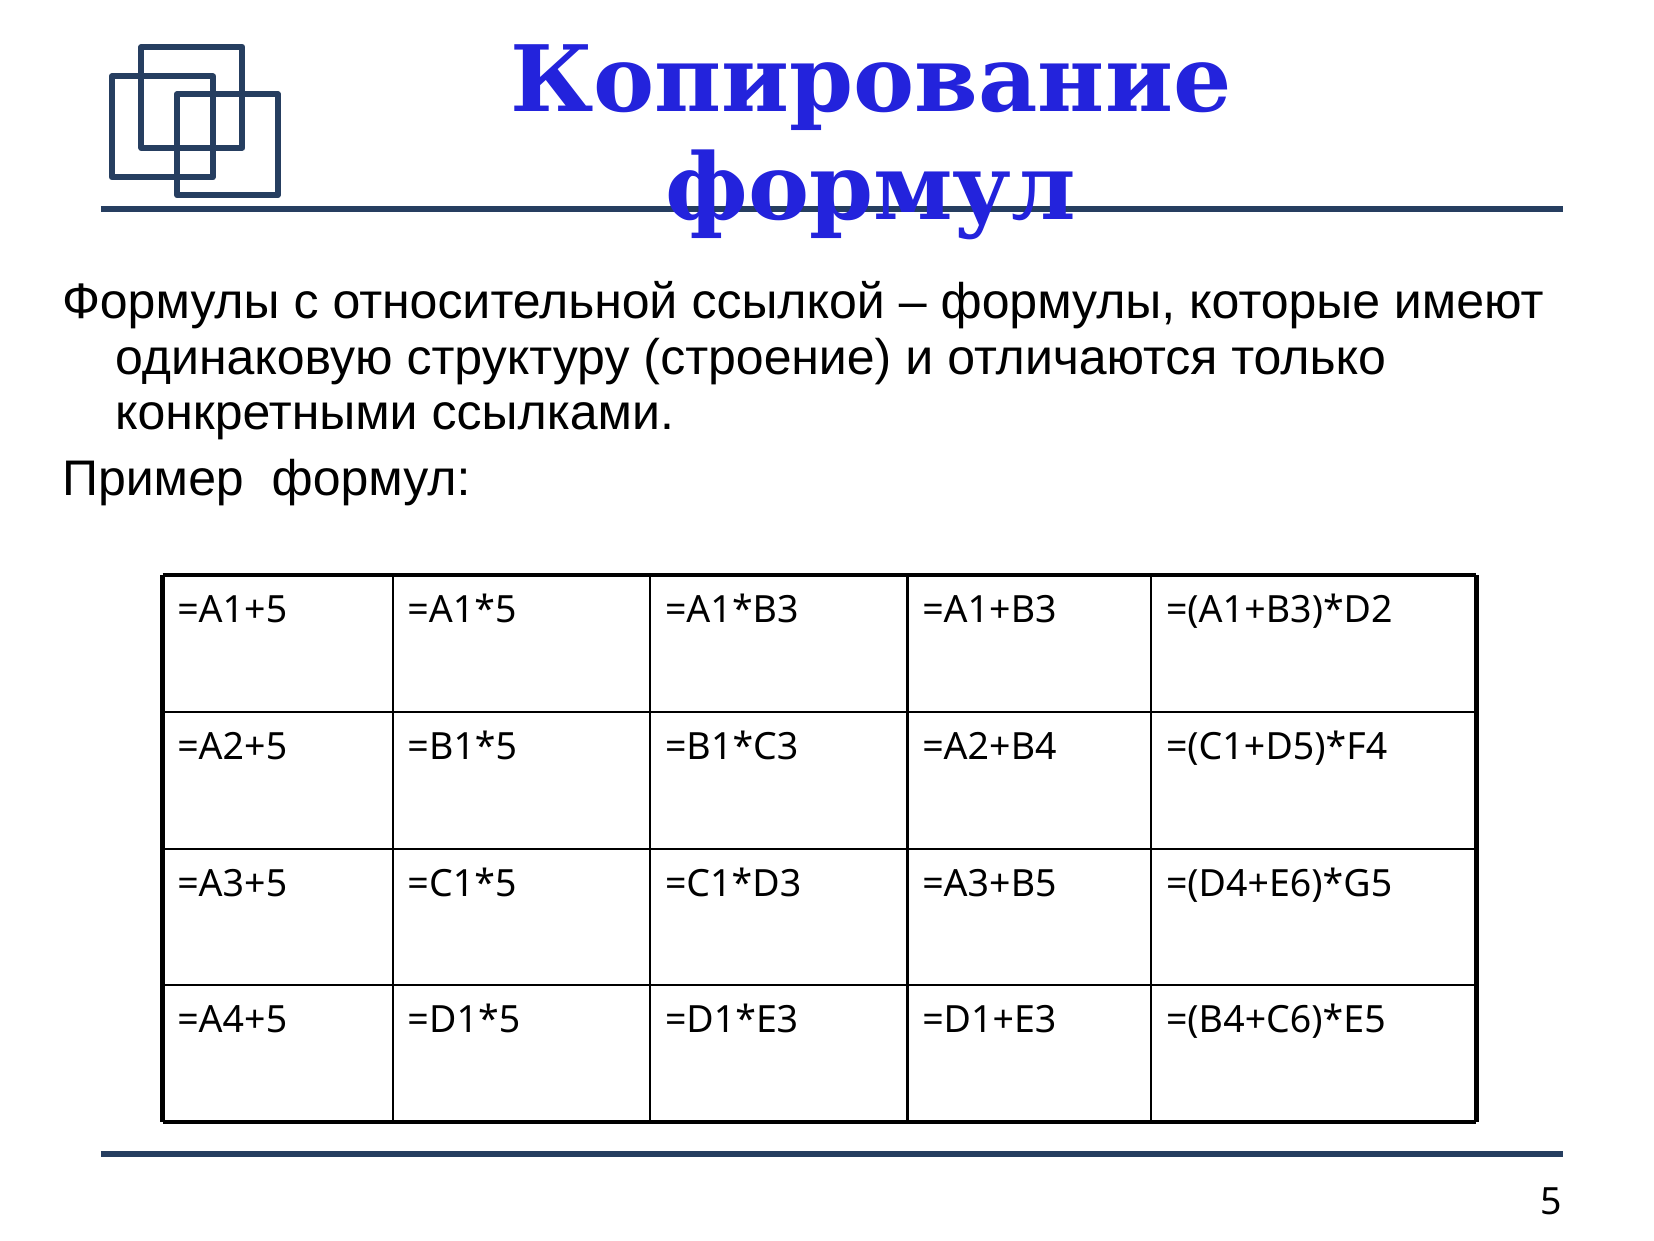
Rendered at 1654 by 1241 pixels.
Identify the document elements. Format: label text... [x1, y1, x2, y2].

text_box =А3+5 [165, 850, 392, 984]
text_box =D1*E3 [651, 986, 906, 1120]
text_box Копирование формул [295, 82, 1447, 185]
text_box =(D4+E6)*G5 [1152, 850, 1474, 984]
text_box =(A1+B3)*D2 [1152, 577, 1474, 711]
text_box =B1*C3 [651, 713, 906, 848]
text_box =А4+5 [165, 986, 392, 1120]
text_box =C1*5 [394, 850, 649, 984]
text_box =D1*5 [394, 986, 649, 1120]
text_box =А1+5 [165, 577, 392, 711]
text_box =(B4+C6)*E5 [1152, 986, 1474, 1120]
text_box =А1*B3 [651, 577, 906, 711]
text_box =B1*5 [394, 713, 649, 848]
text_box =A3+B5 [909, 850, 1150, 984]
text_box =A1+B3 [909, 577, 1150, 711]
text_box Формулы с относительной ссылкой – формулы, которые имеют одинаковую структуру (строение) и отличаются только конкретными ссылками. Пример формул: [29, 265, 1638, 513]
text_box =А2+5 [165, 713, 392, 848]
text_box =A2+B4 [909, 713, 1150, 848]
text_box =C1*D3 [651, 850, 906, 984]
text_box =(C1+D5)*F4 [1152, 713, 1474, 848]
text_box =D1+E3 [909, 986, 1150, 1120]
text_box =А1*5 [394, 577, 649, 711]
